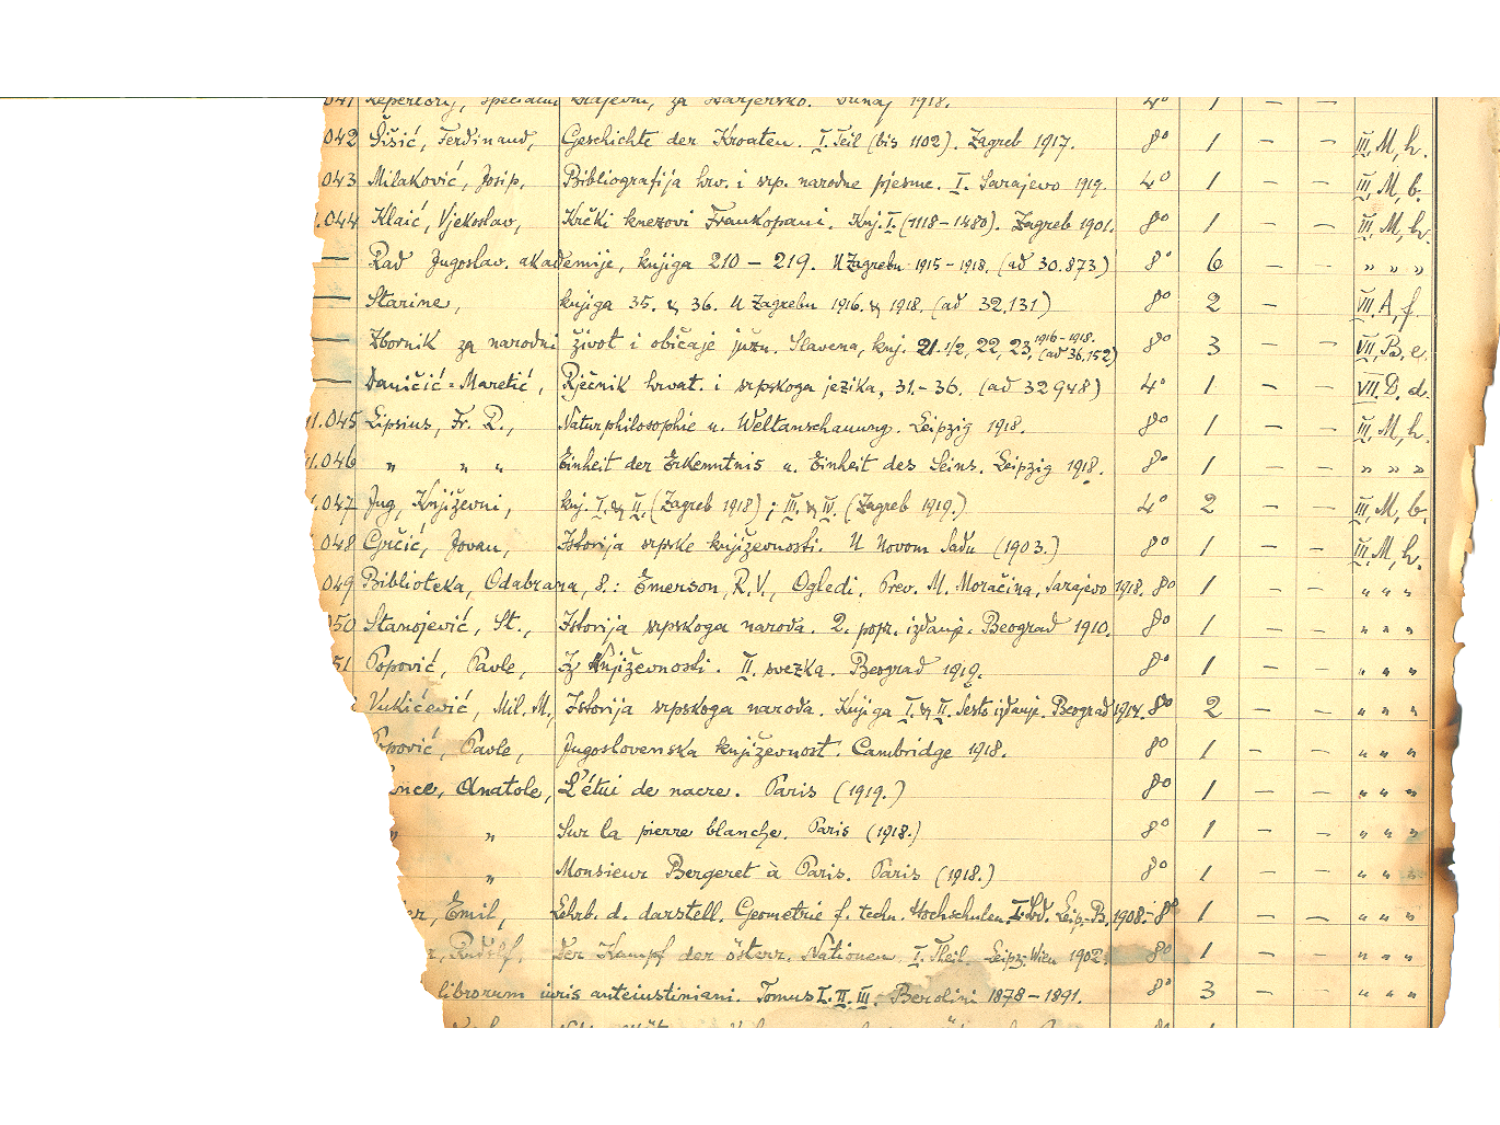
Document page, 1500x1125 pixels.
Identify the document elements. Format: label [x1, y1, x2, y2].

picture [0, 97, 1500, 1028]
